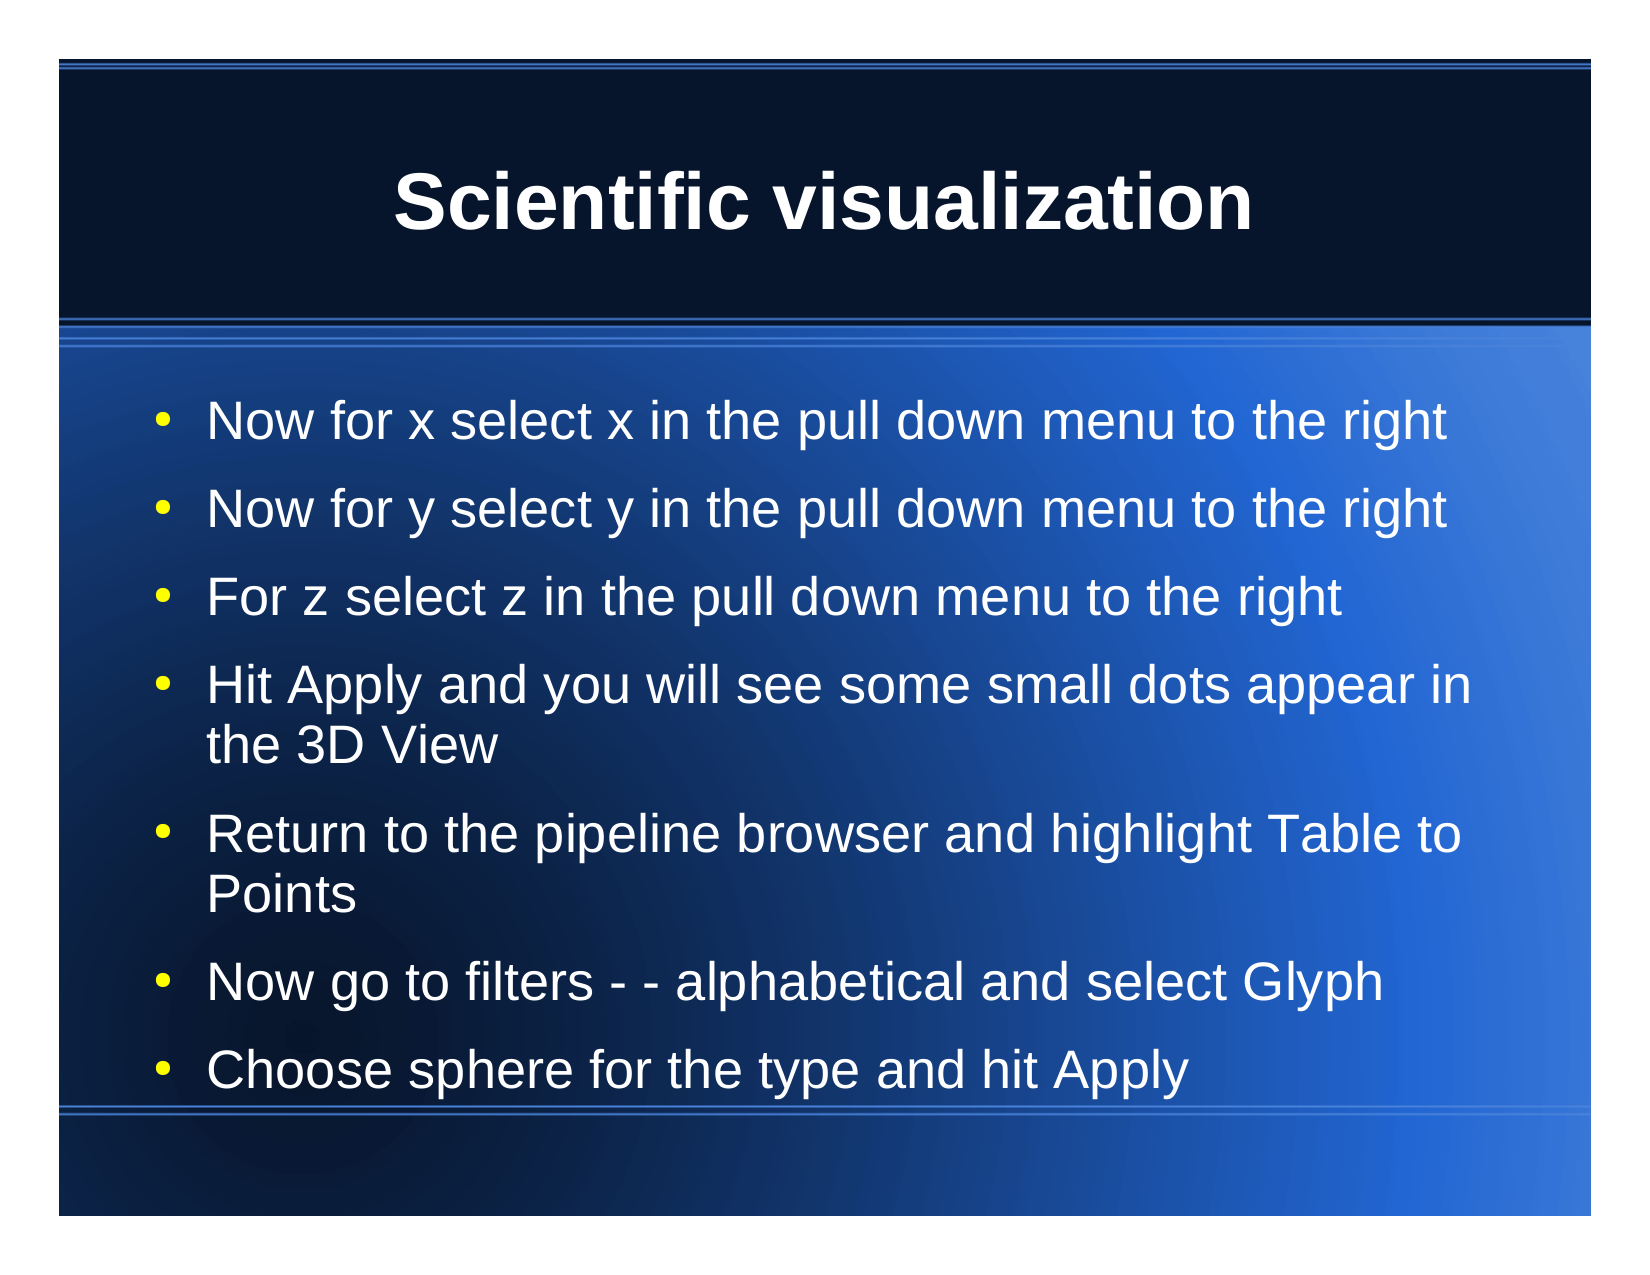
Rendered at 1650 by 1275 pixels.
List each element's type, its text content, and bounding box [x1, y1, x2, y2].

list Now for x select x in the pull down menu to the right Now for y select y in the pull down menu to the right For z select z in the pull down menu to the right Hit Apply and you will see some small dots appear in the 3D View Return to the pipeline browser and highlight Table to Points Now go to filters - - alphabetical and select Glyph Choose sphere for the type and hit Apply [135, 390, 1515, 1154]
title Scientific visualization [135, 105, 1515, 299]
picture [59, 59, 1591, 1216]
